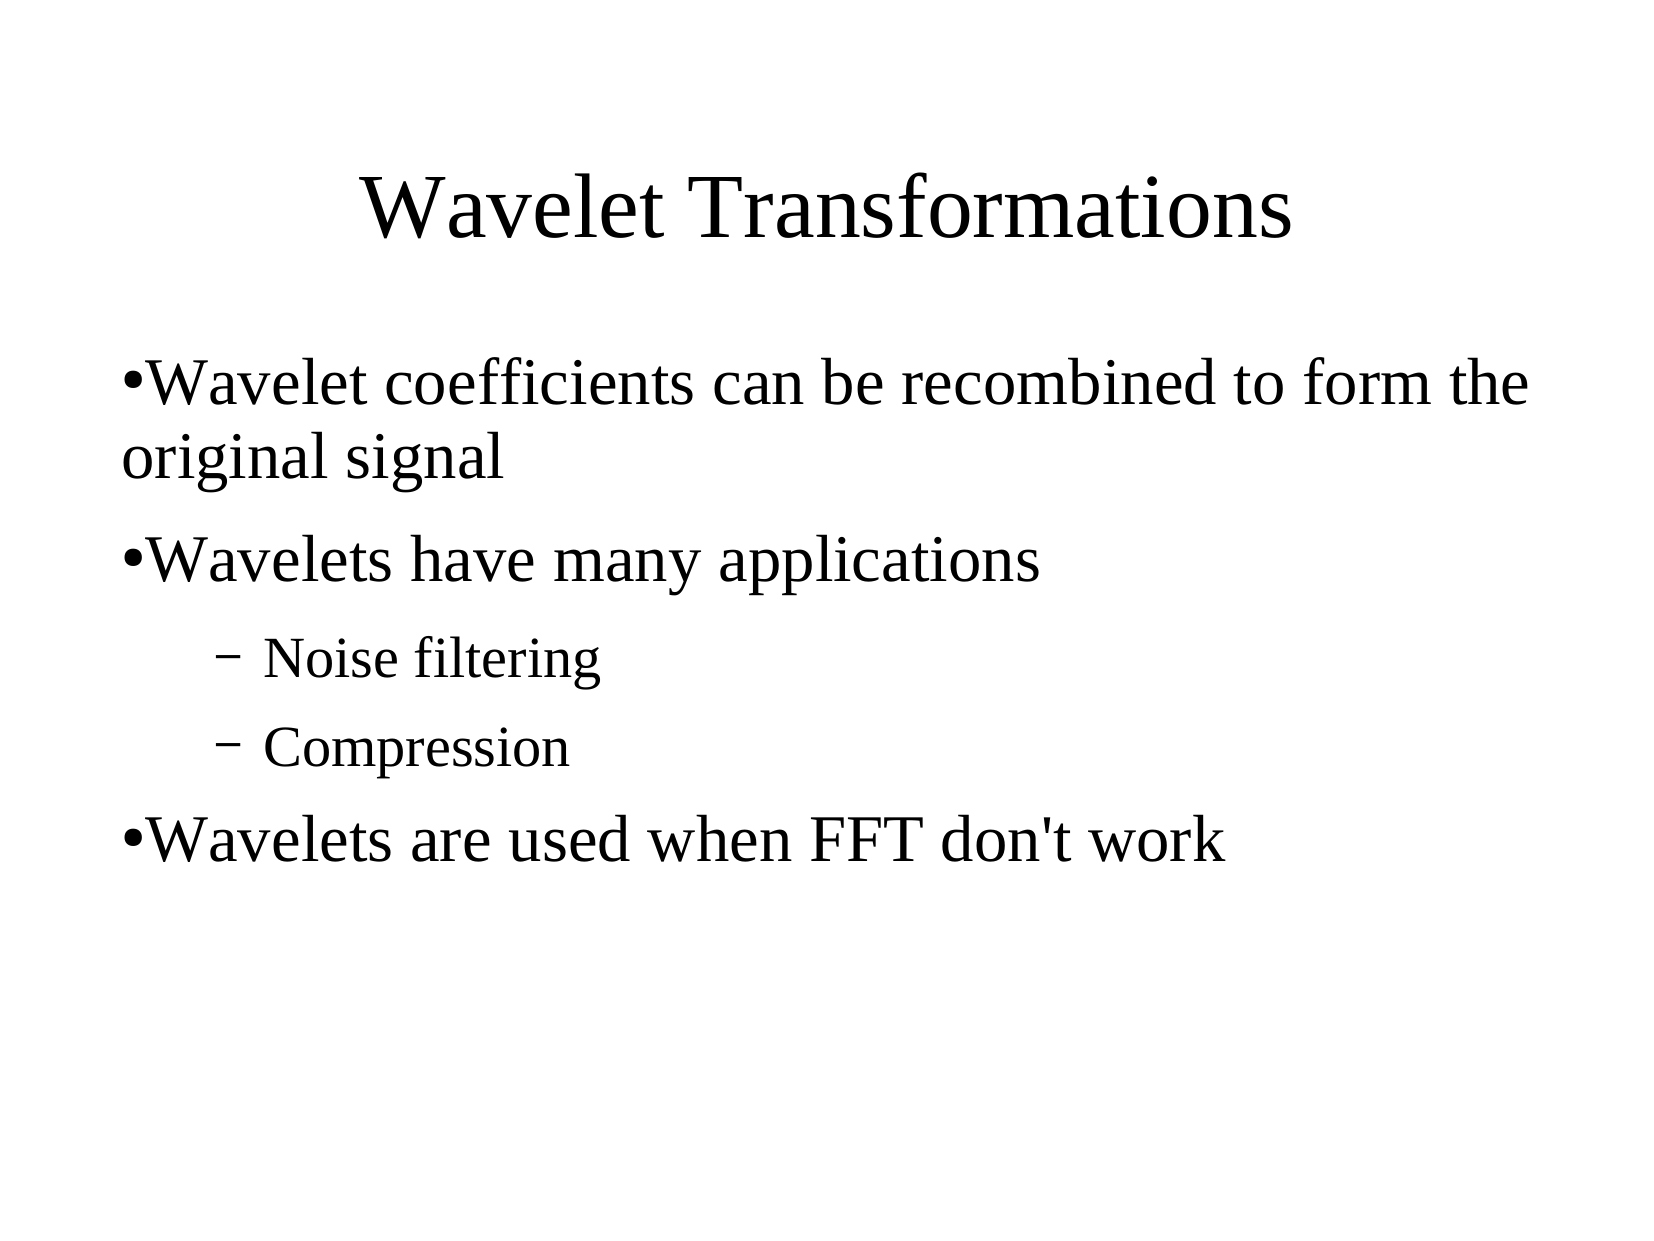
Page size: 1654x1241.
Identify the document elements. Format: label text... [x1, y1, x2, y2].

title Wavelet Transformations [121, 102, 1534, 311]
list Wavelet coefficients can be recombined to form the original signal Wavelets have many applications Noise filtering Compression Wavelets are used when FFT don't work [121, 344, 1534, 1127]
